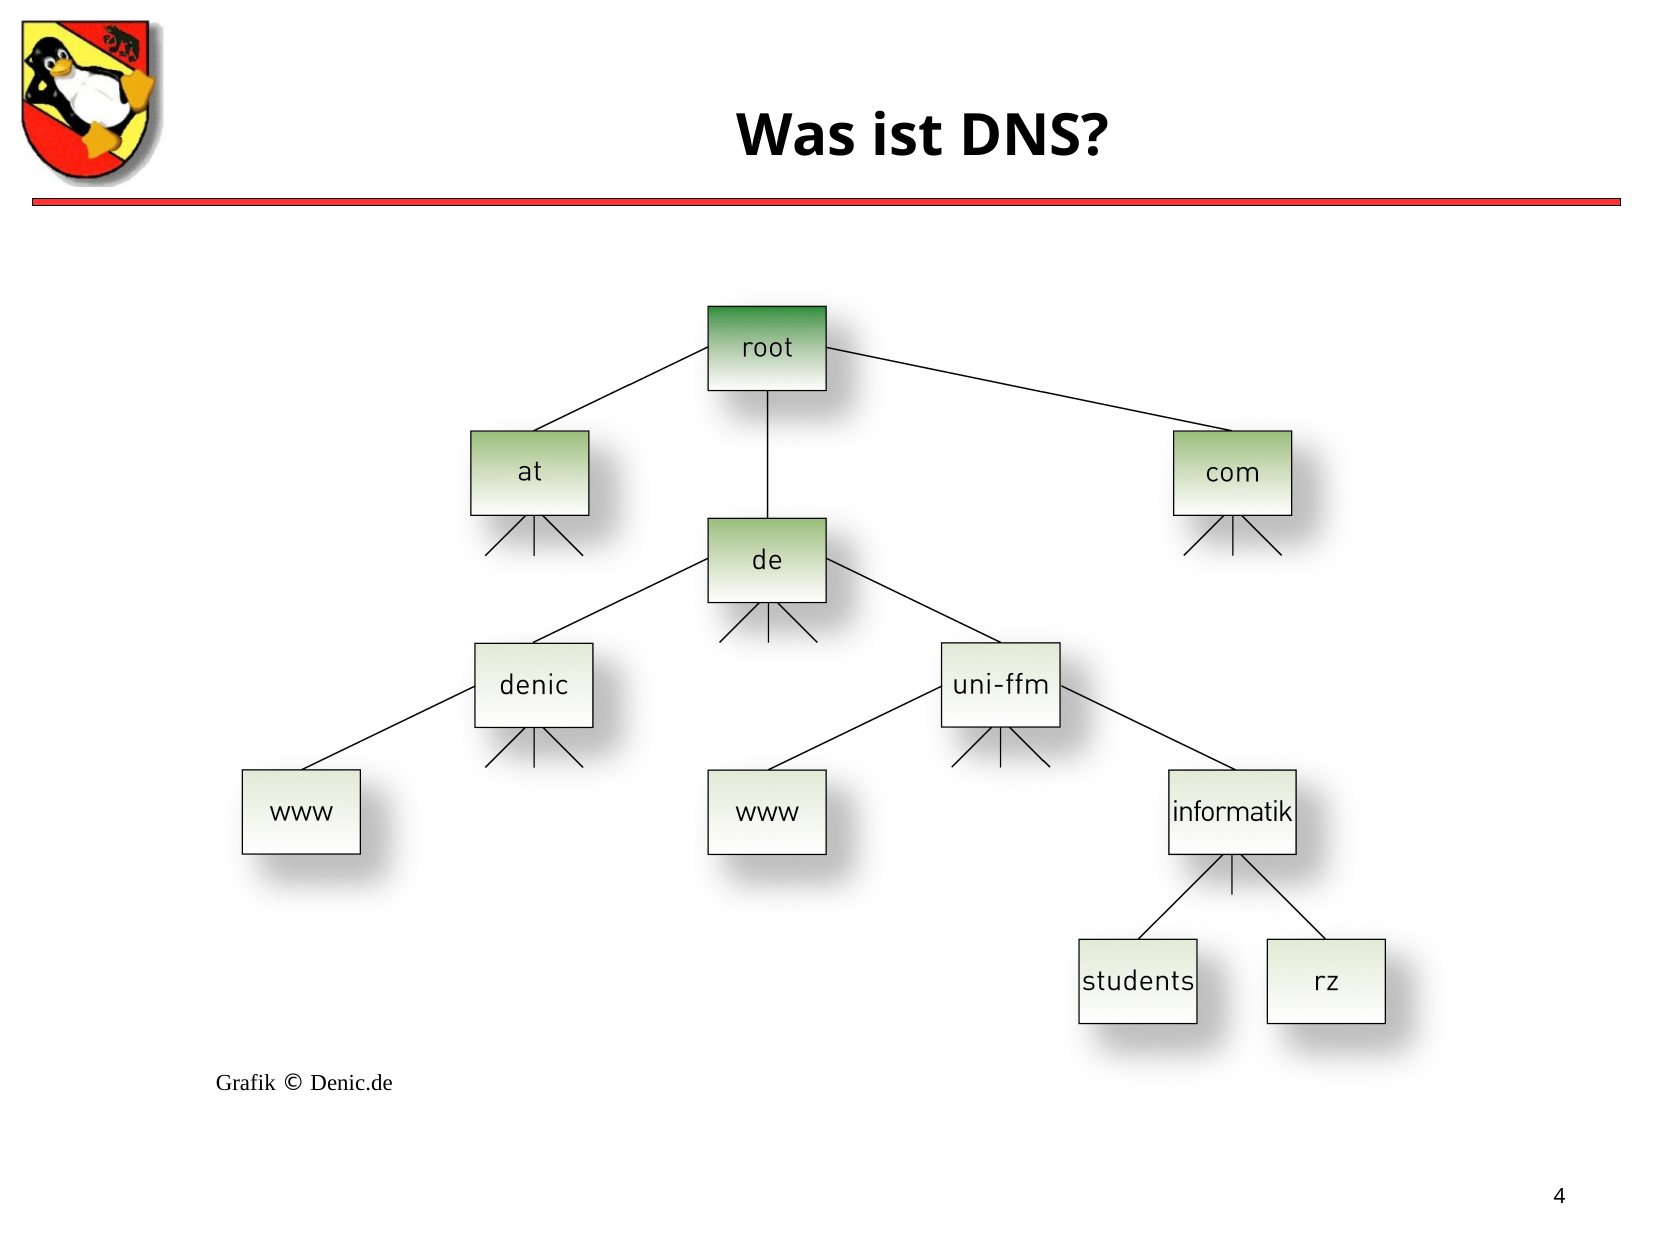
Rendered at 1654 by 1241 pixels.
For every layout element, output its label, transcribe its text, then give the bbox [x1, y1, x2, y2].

title Was ist DNS? [250, 88, 1595, 178]
picture [215, 279, 1458, 1096]
picture [19, 18, 168, 187]
